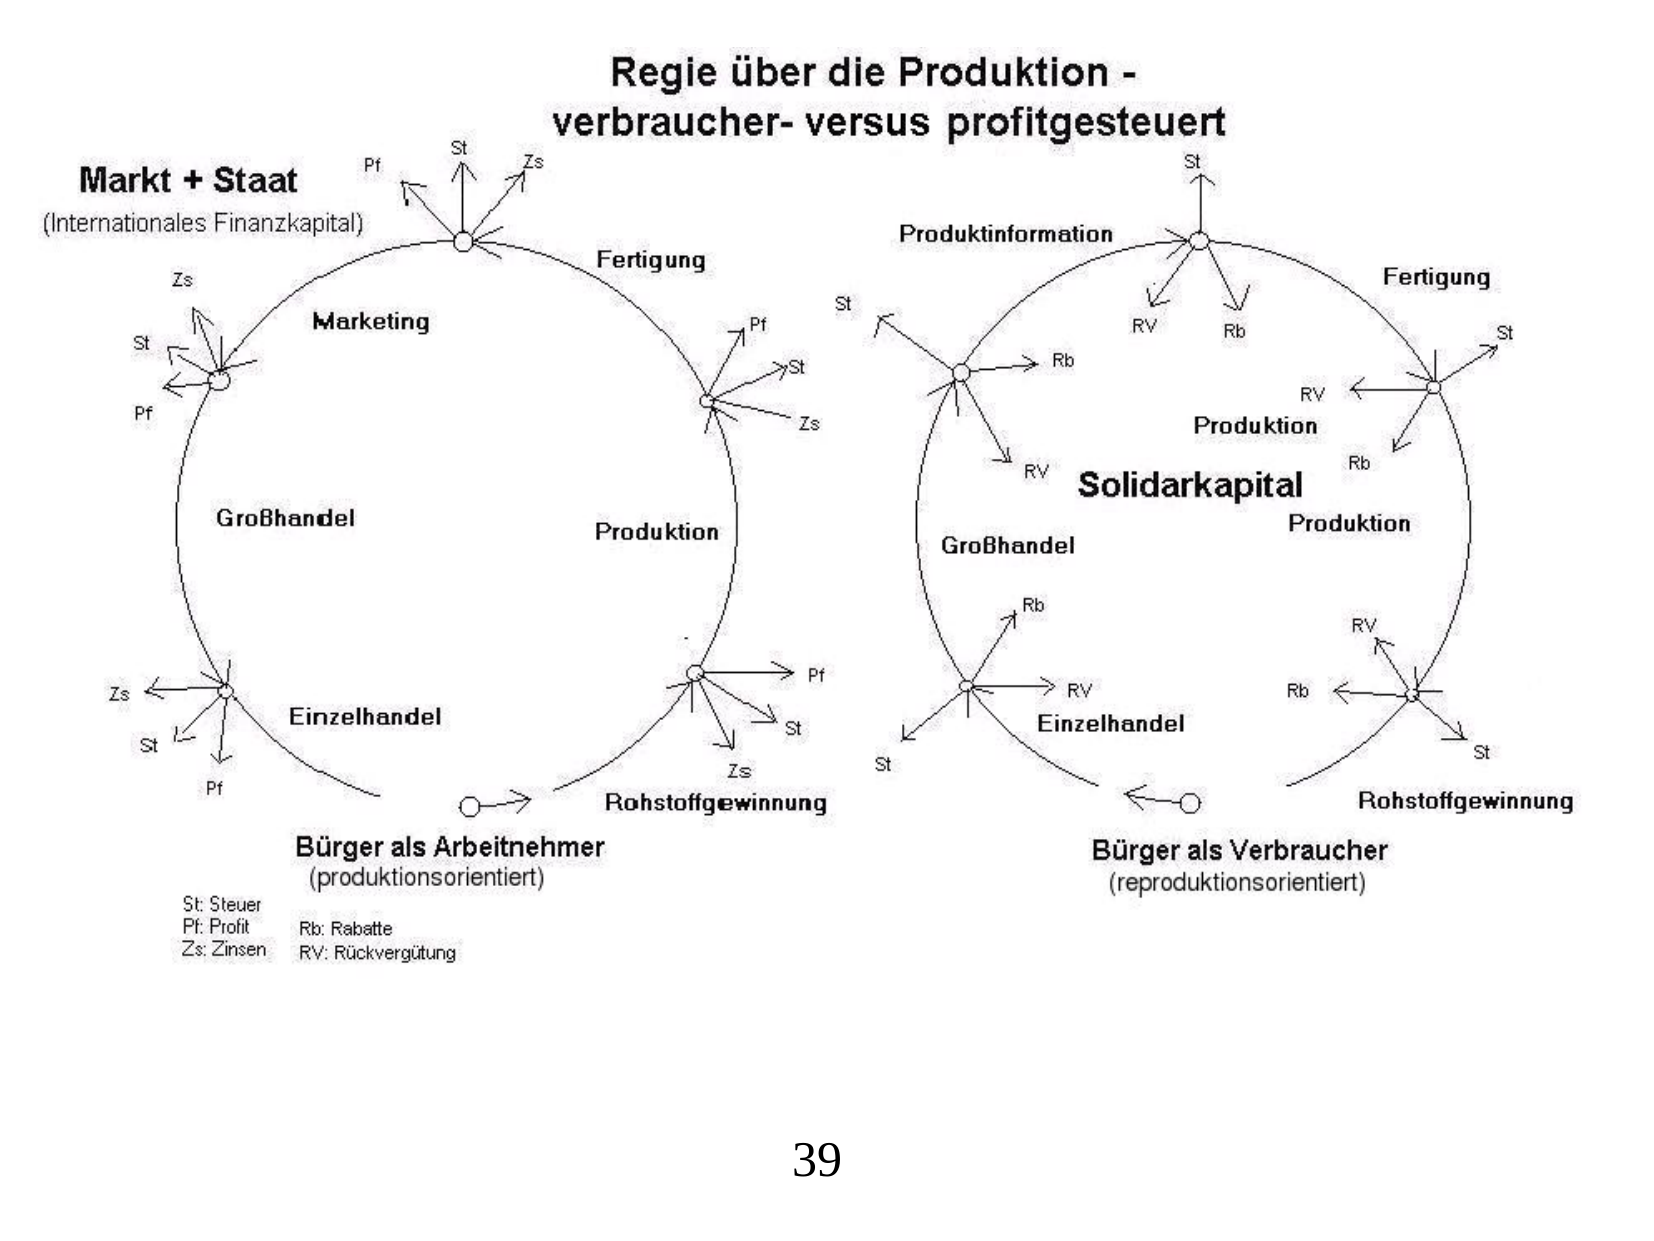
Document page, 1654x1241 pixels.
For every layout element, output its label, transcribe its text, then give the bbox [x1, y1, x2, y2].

text_box <Nummer> [792, 1126, 1003, 1187]
picture [38, 47, 1636, 1112]
